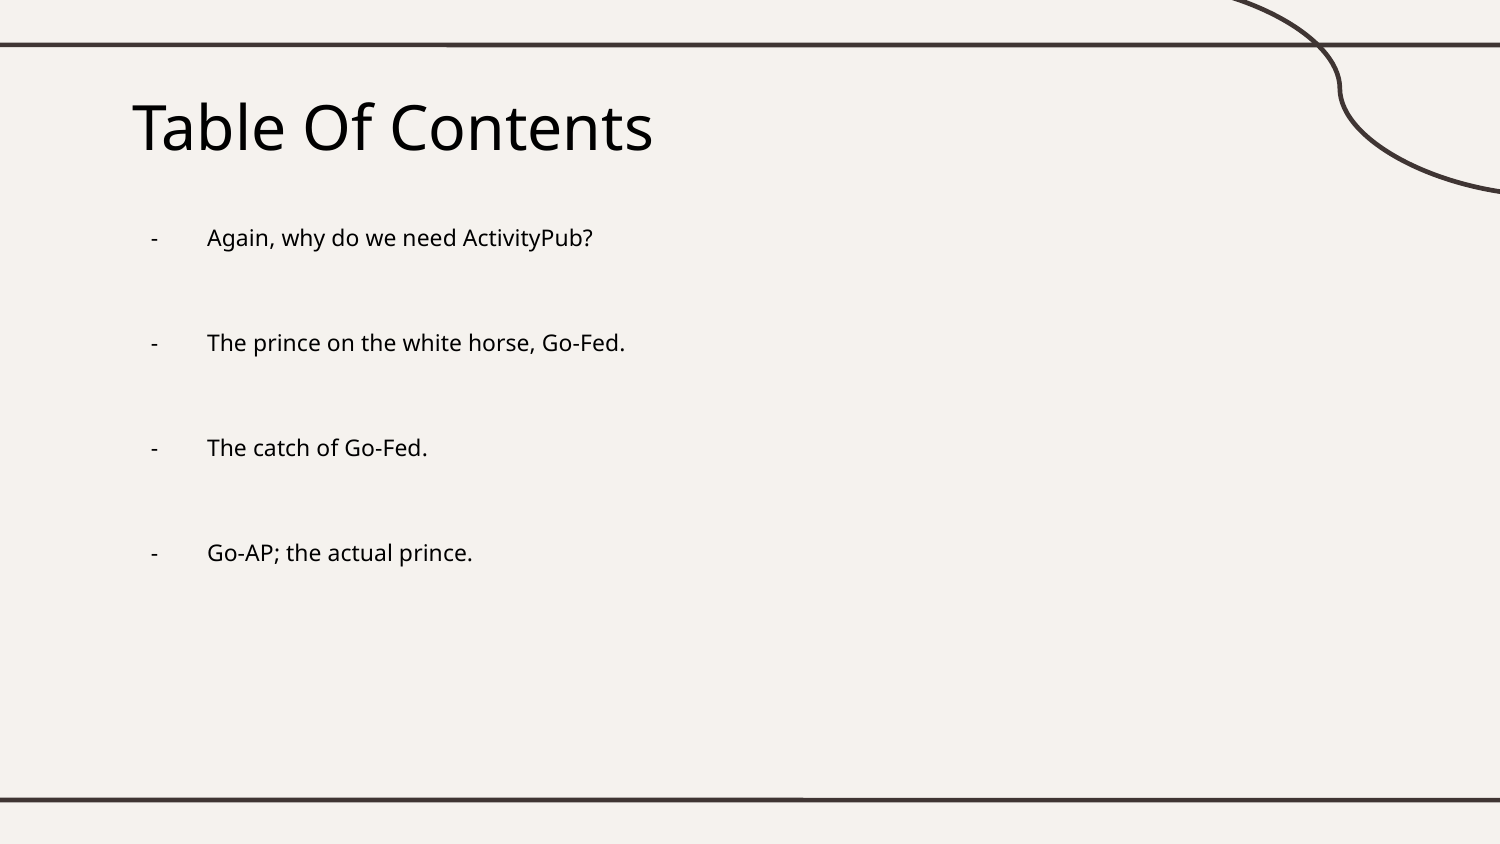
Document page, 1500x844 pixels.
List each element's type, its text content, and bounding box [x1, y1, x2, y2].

list Again, why do we need ActivityPub? The prince on the white horse, Go-Fed. The catch of Go-Fed. Go-AP; the actual prince. [116, 208, 1383, 750]
title Table Of Contents [116, 72, 890, 167]
